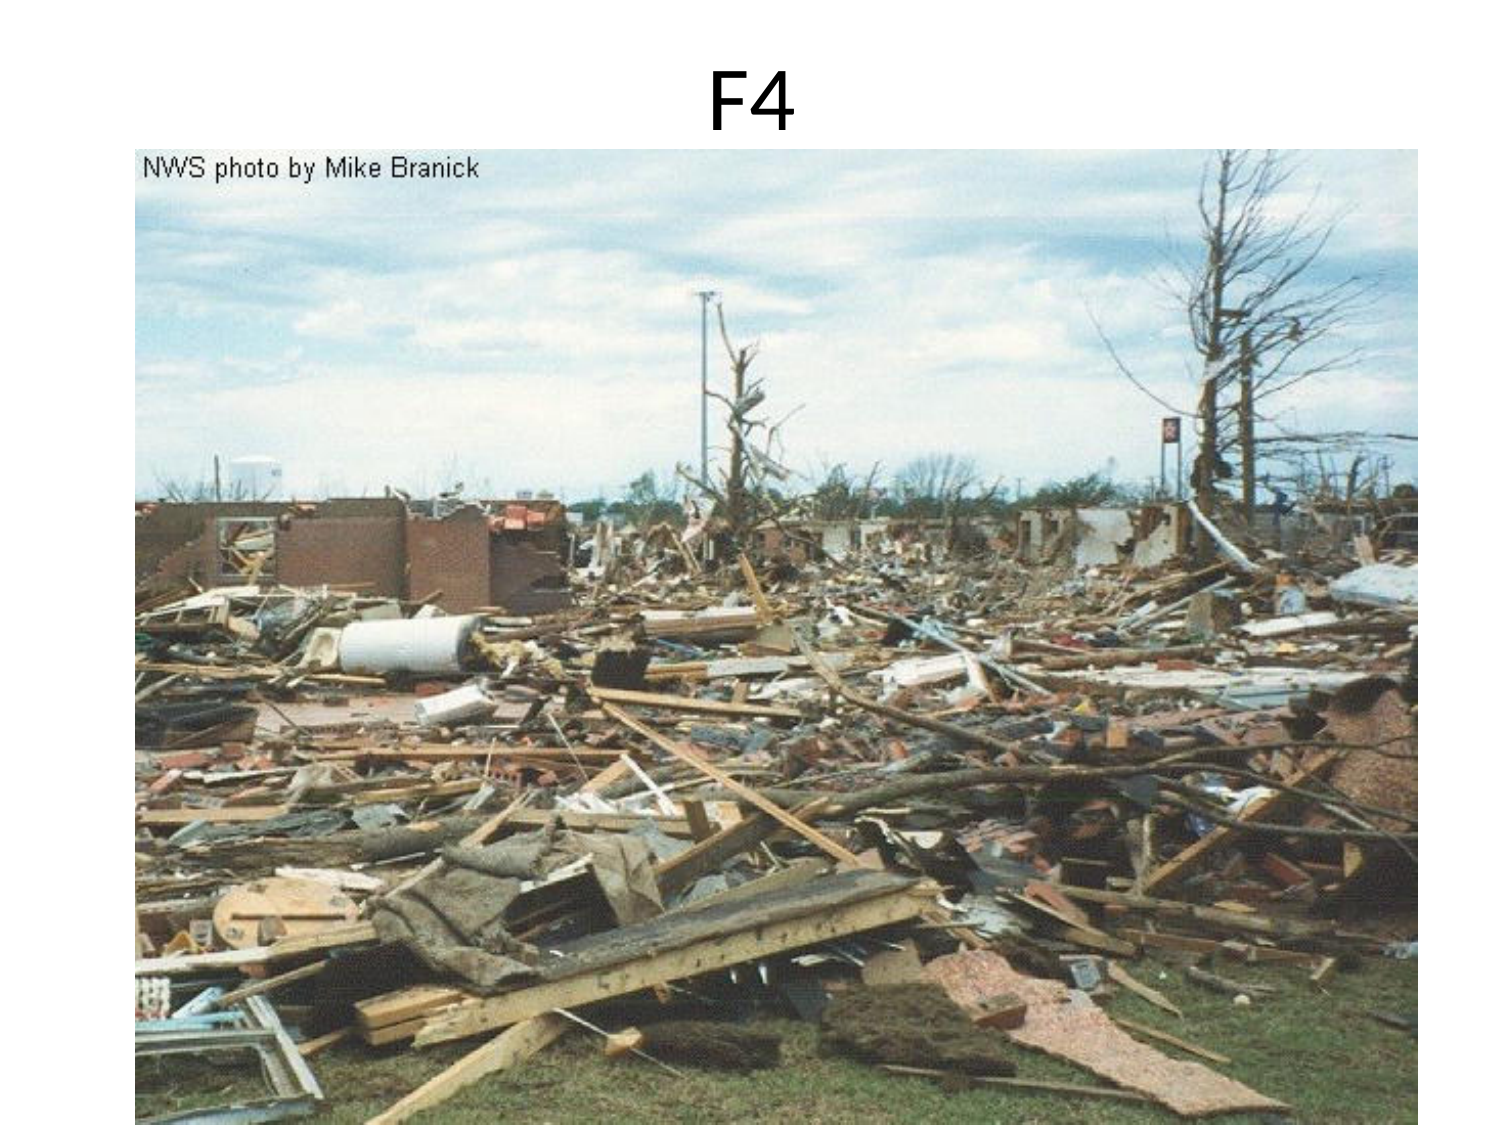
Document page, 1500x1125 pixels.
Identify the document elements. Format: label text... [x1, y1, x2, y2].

title F4 [76, 0, 1427, 188]
picture [135, 149, 1418, 1125]
